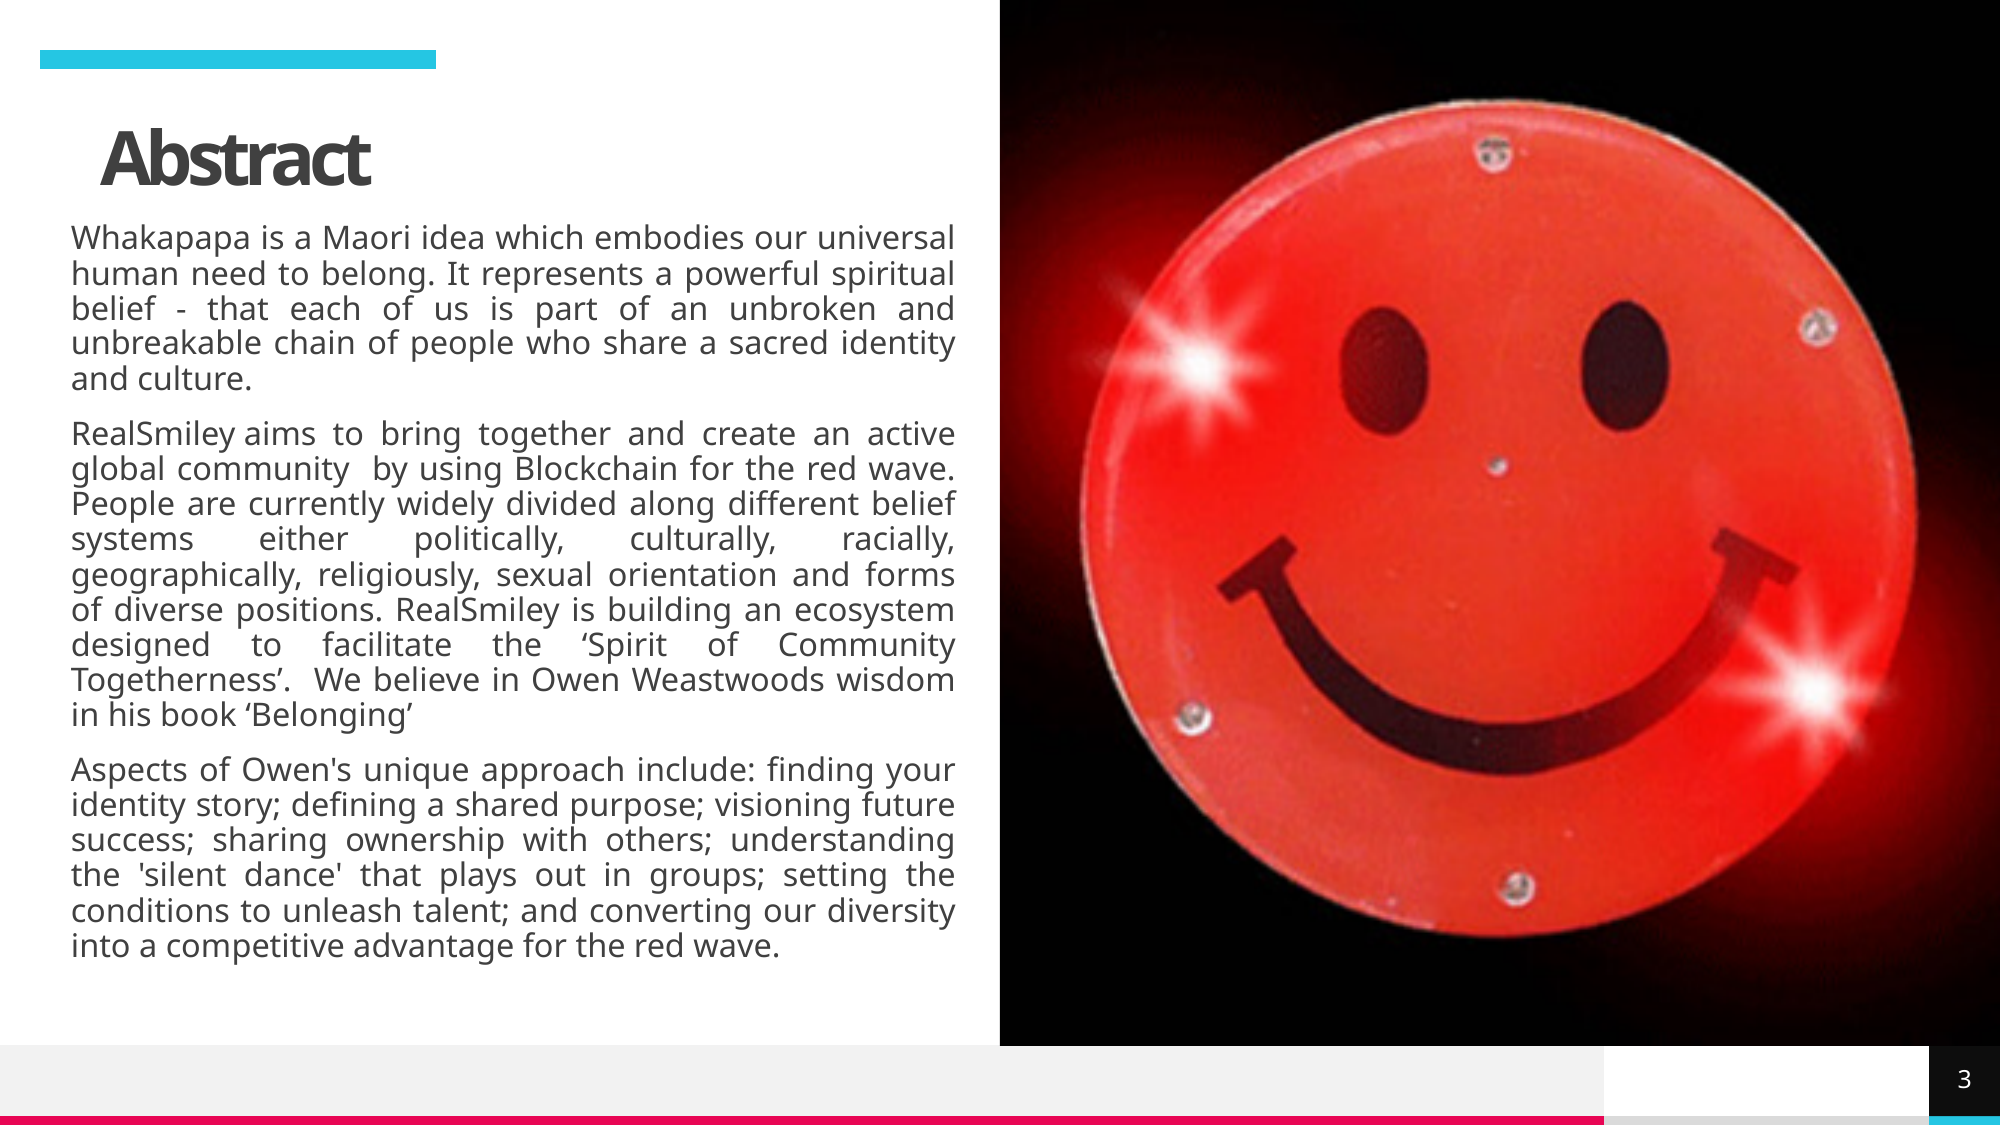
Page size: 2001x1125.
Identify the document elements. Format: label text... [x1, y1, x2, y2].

picture [999, 0, 2000, 1046]
text_box 3 [1929, 1046, 2000, 1117]
text_box [40, 50, 436, 69]
list Whakapapa is a Maori idea which embodies our universal human need to belong. It represents a powerful spiritual belief - that each of us is part of an unbroken and unbreakable chain of people who share a sacred identity and culture. RealSmiley aims to bring together and create an active global community by using Blockchain for the red wave. People are currently widely divided along different belief systems either politically, culturally, racially, geographically, religiously, sexual orientation and forms of diverse positions. RealSmiley is building an ecosystem designed to facilitate the ‘Spirit of Community Togetherness’. We believe in Owen Weastwoods wisdom in his book ‘Belonging’ Aspects of Owen's unique approach include: finding your identity story; defining a shared purpose; visioning future success; sharing ownership with others; understanding the 'silent dance' that plays out in groups; setting the conditions to unleash talent; and converting our diversity into a competitive advantage for the red wave. [70, 189, 965, 965]
title Abstract [70, 91, 834, 168]
